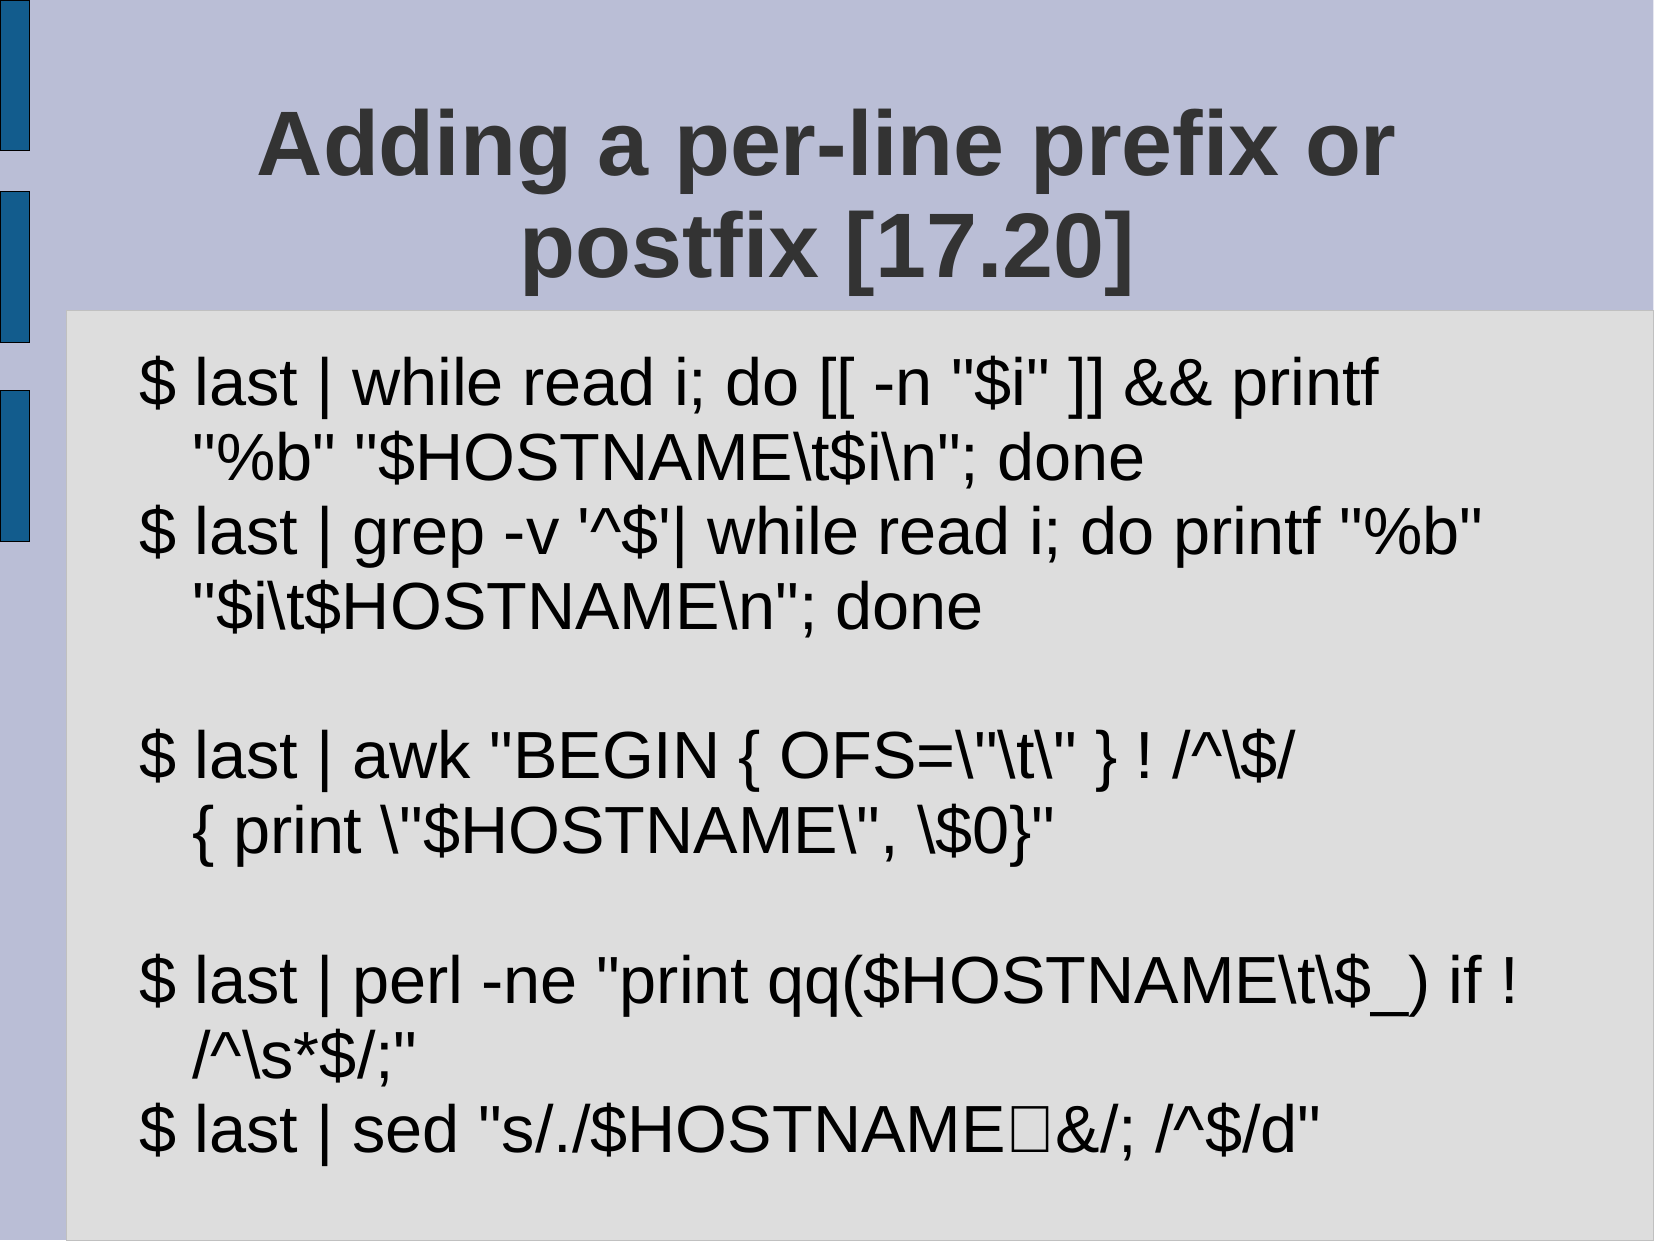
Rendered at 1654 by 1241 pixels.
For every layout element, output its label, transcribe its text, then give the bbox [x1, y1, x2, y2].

title Adding a per-line prefix or postfix [17.20] [121, 92, 1534, 298]
list $ last | while read i; do [[ -n "$i" ]] && printf "%b" "$HOSTNAME\t$i\n"; done $ last | grep -v '^$'| while read i; do printf "%b" "$i\t$HOSTNAME\n"; done $ last | awk "BEGIN { OFS=\"\t\" } ! /^\$/ { print \"$HOSTNAME\", \$0}" $ last | perl -ne "print qq($HOSTNAME\t\$_) if ! /^\s*$/;" $ last | sed "s/./$HOSTNAME&/; /^$/d" [121, 344, 1534, 1168]
